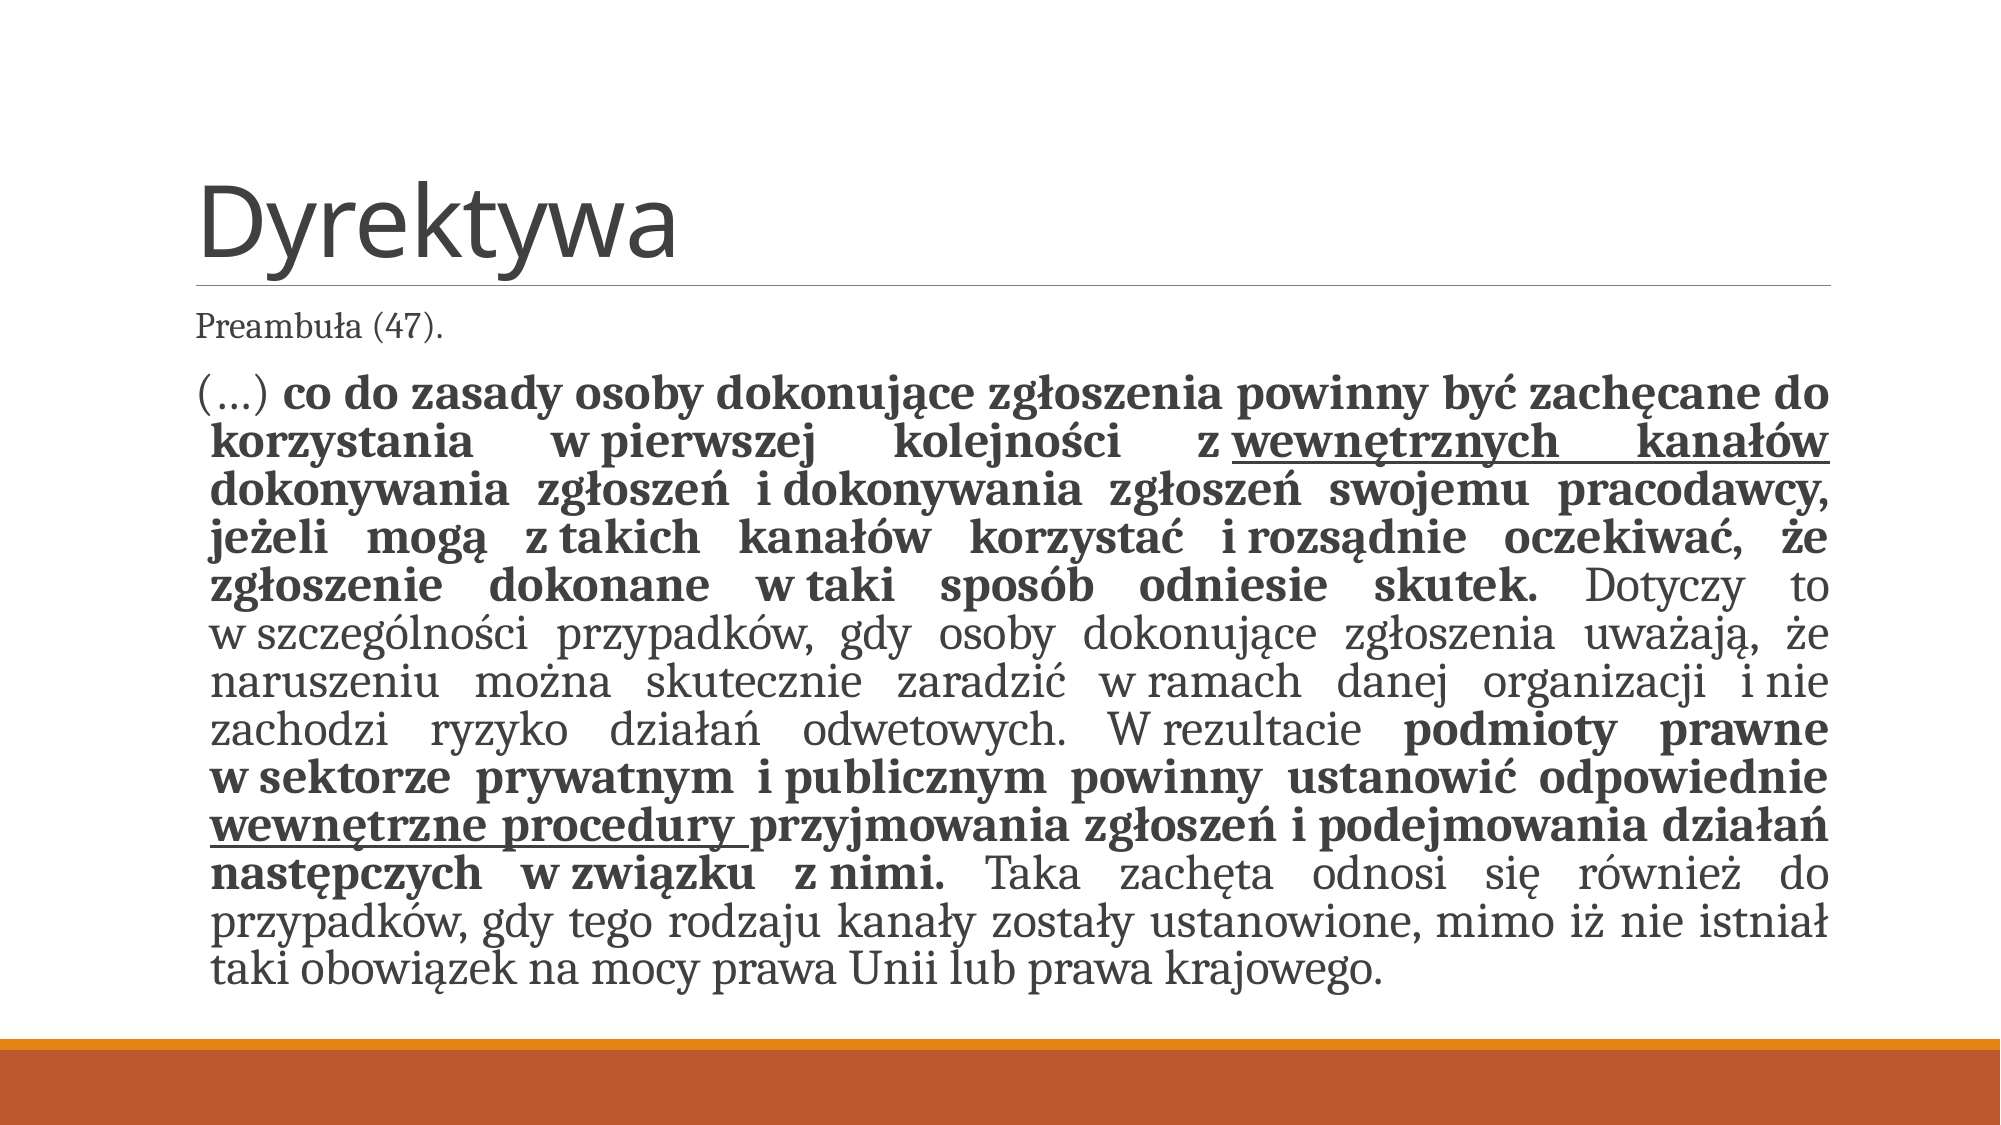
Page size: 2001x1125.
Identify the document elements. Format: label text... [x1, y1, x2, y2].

title Dyrektywa [180, 47, 1831, 286]
list Preambuła (47). (…) co do zasady osoby dokonujące zgłoszenia powinny być zachęcane do korzystania w pierwszej kolejności z wewnętrznych kanałów dokonywania zgłoszeń i dokonywania zgłoszeń swojemu pracodawcy, jeżeli mogą z takich kanałów korzystać i rozsądnie oczekiwać, że zgłoszenie dokonane w taki sposób odniesie skutek. Dotyczy to w szczególności przypadków, gdy osoby dokonujące zgłoszenia uważają, że naruszeniu można skutecznie zaradzić w ramach danej organizacji i nie zachodzi ryzyko działań odwetowych. W rezultacie podmioty prawne w sektorze prywatnym i publicznym powinny ustanowić odpowiednie wewnętrzne procedury przyjmowania zgłoszeń i podejmowania działań następczych w związku z nimi. Taka zachęta odnosi się również do przypadków, gdy tego rodzaju kanały zostały ustanowione, mimo iż nie istniał taki obowiązek na mocy prawa Unii lub prawa krajowego. [180, 302, 1831, 1078]
